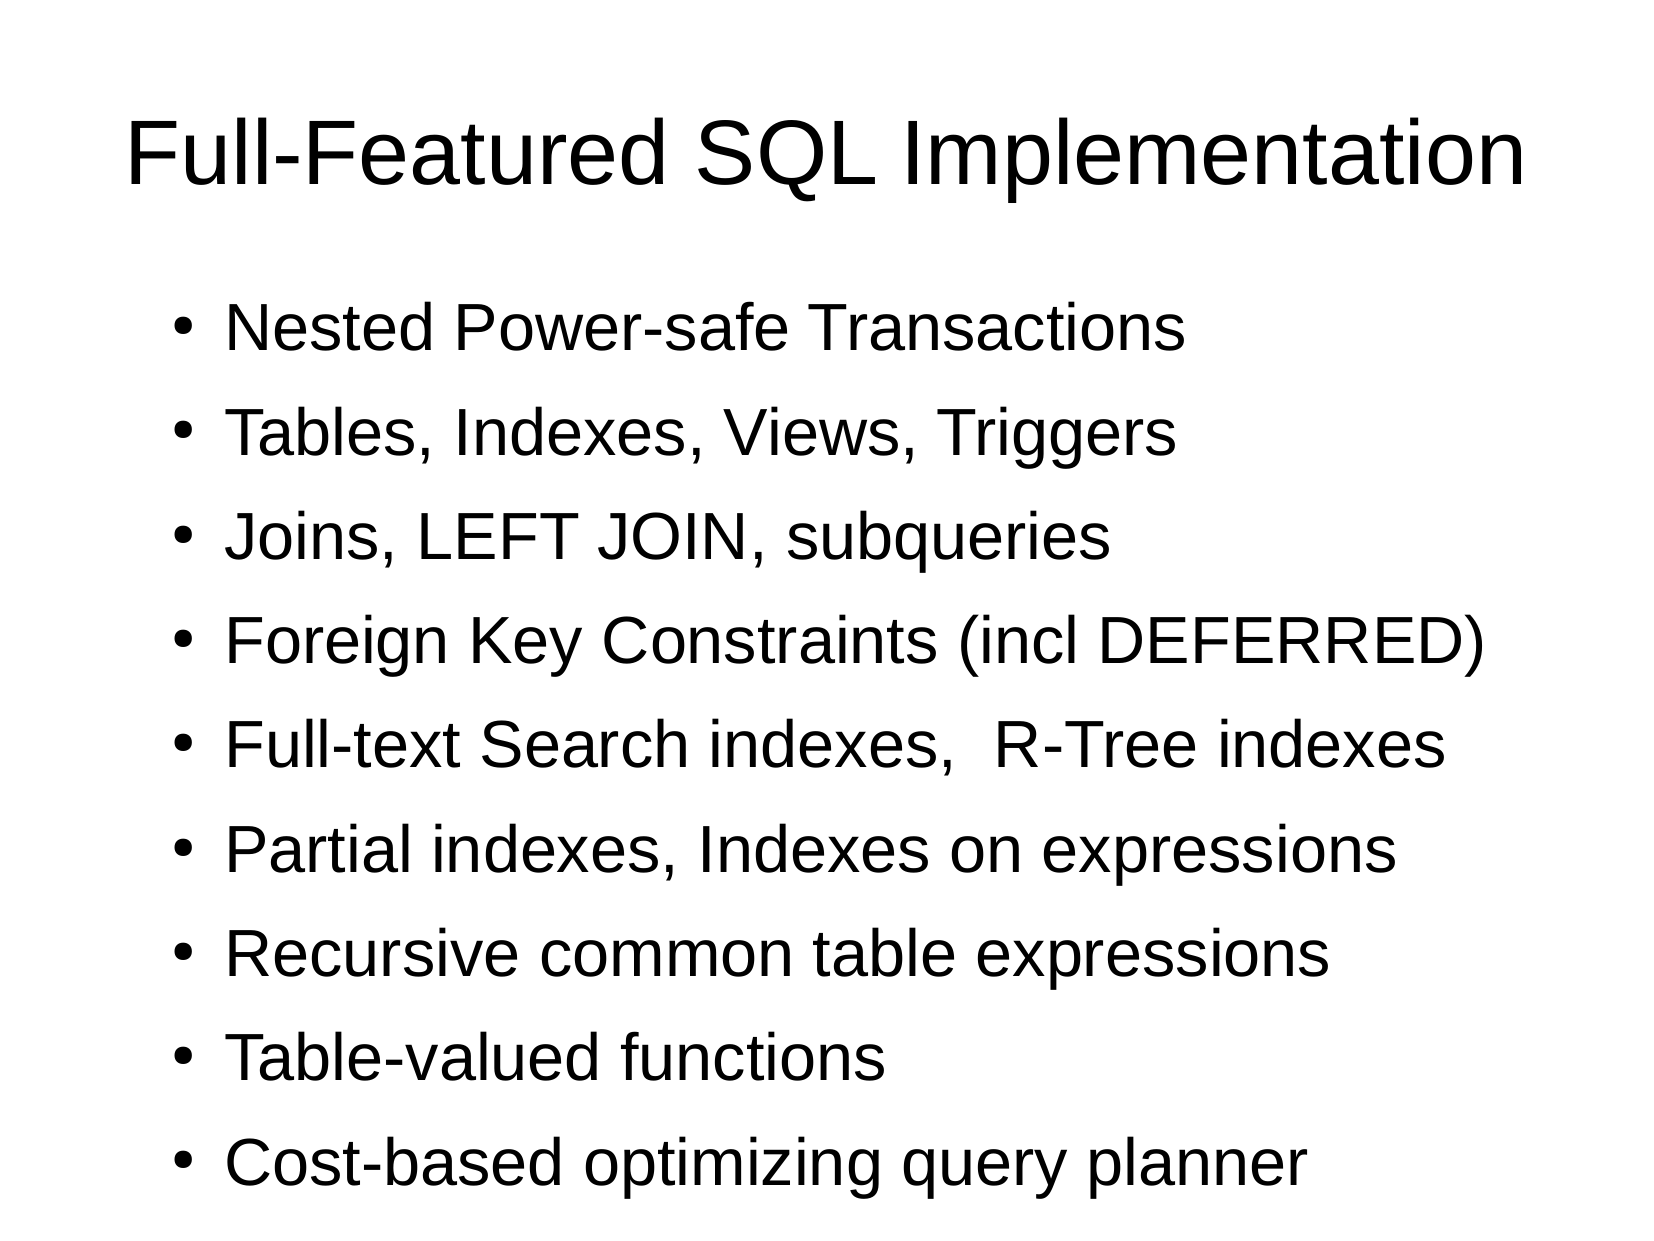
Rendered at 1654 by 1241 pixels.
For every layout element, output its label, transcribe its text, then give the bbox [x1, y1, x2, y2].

list Nested Power-safe Transactions Tables, Indexes, Views, Triggers Joins, LEFT JOIN, subqueries Foreign Key Constraints (incl DEFERRED) Full-text Search indexes, R-Tree indexes Partial indexes, Indexes on expressions Recursive common table expressions Table-valued functions Cost-based optimizing query planner [82, 290, 1571, 1215]
title Full-Featured SQL Implementation [82, 49, 1571, 257]
